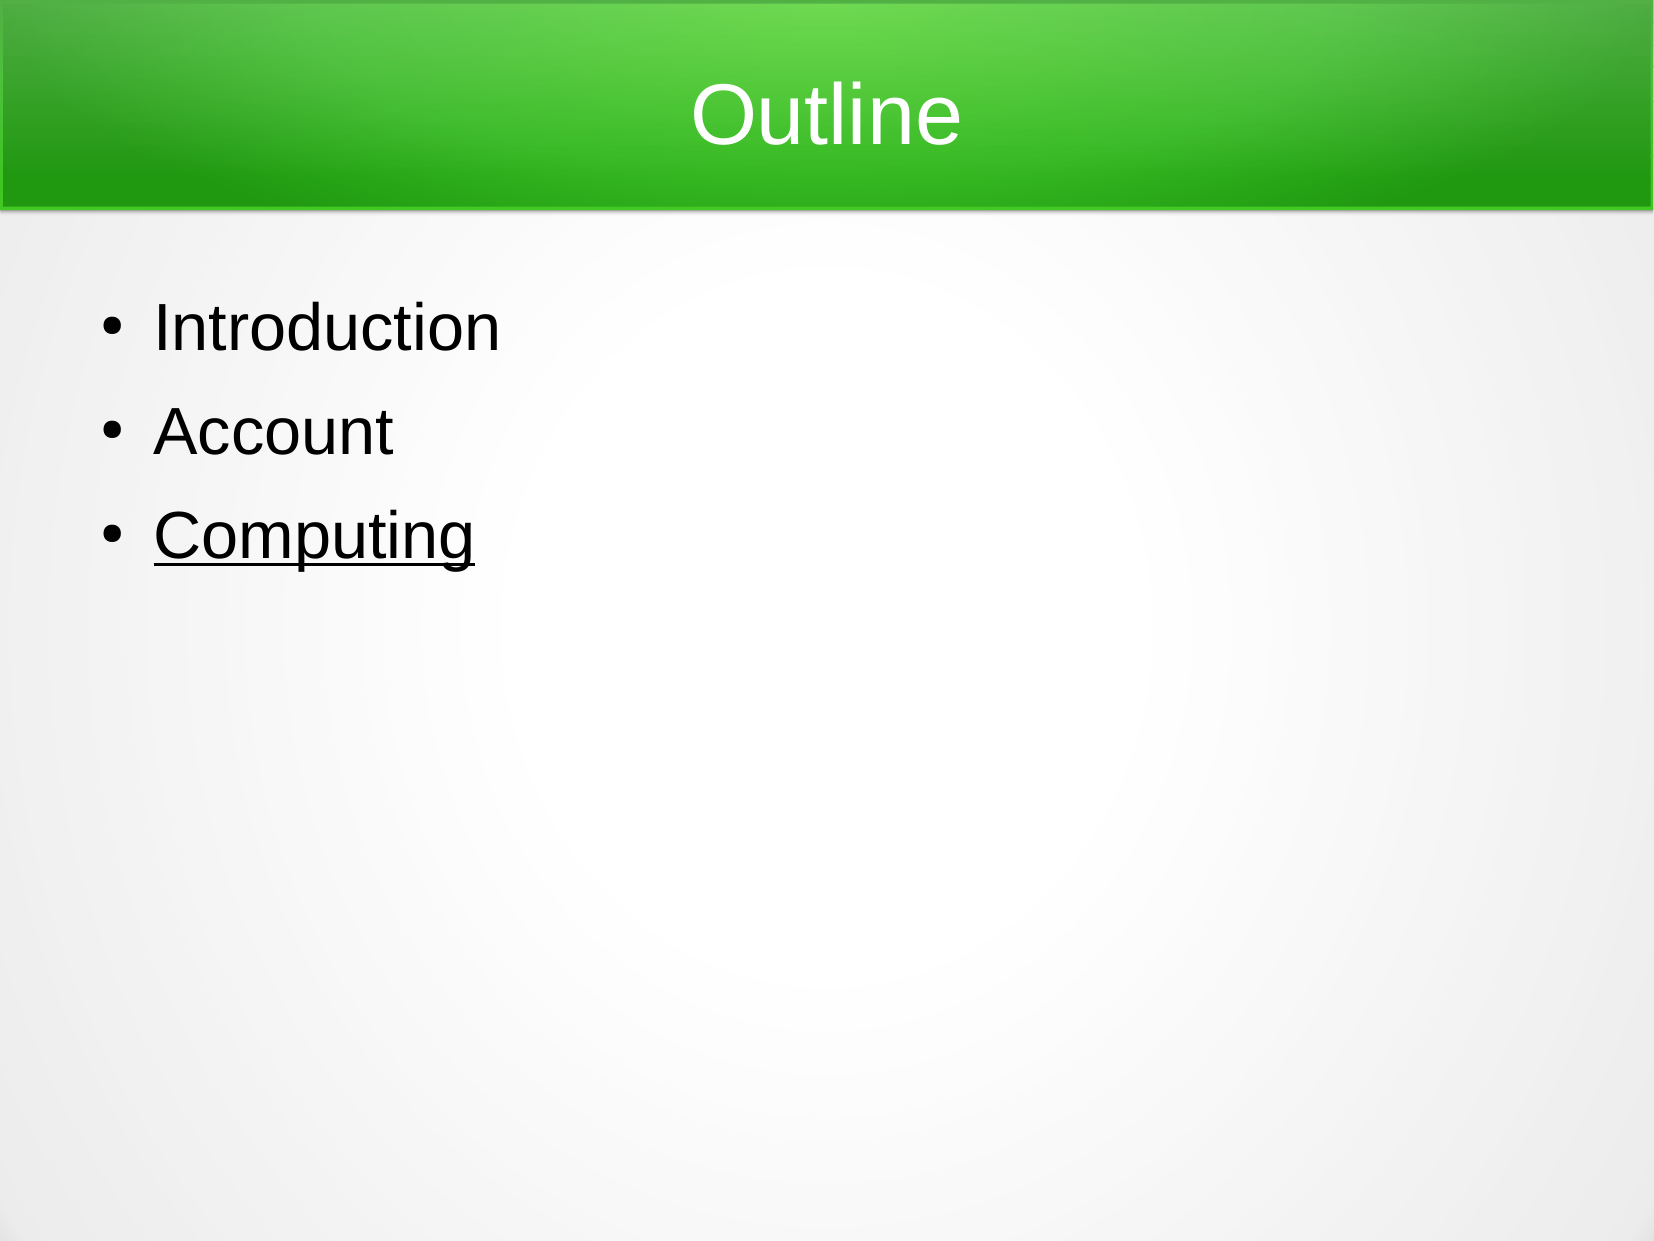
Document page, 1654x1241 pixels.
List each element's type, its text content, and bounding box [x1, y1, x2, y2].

list Introduction Account Computing [82, 290, 1538, 1010]
title Outline [82, 49, 1571, 179]
